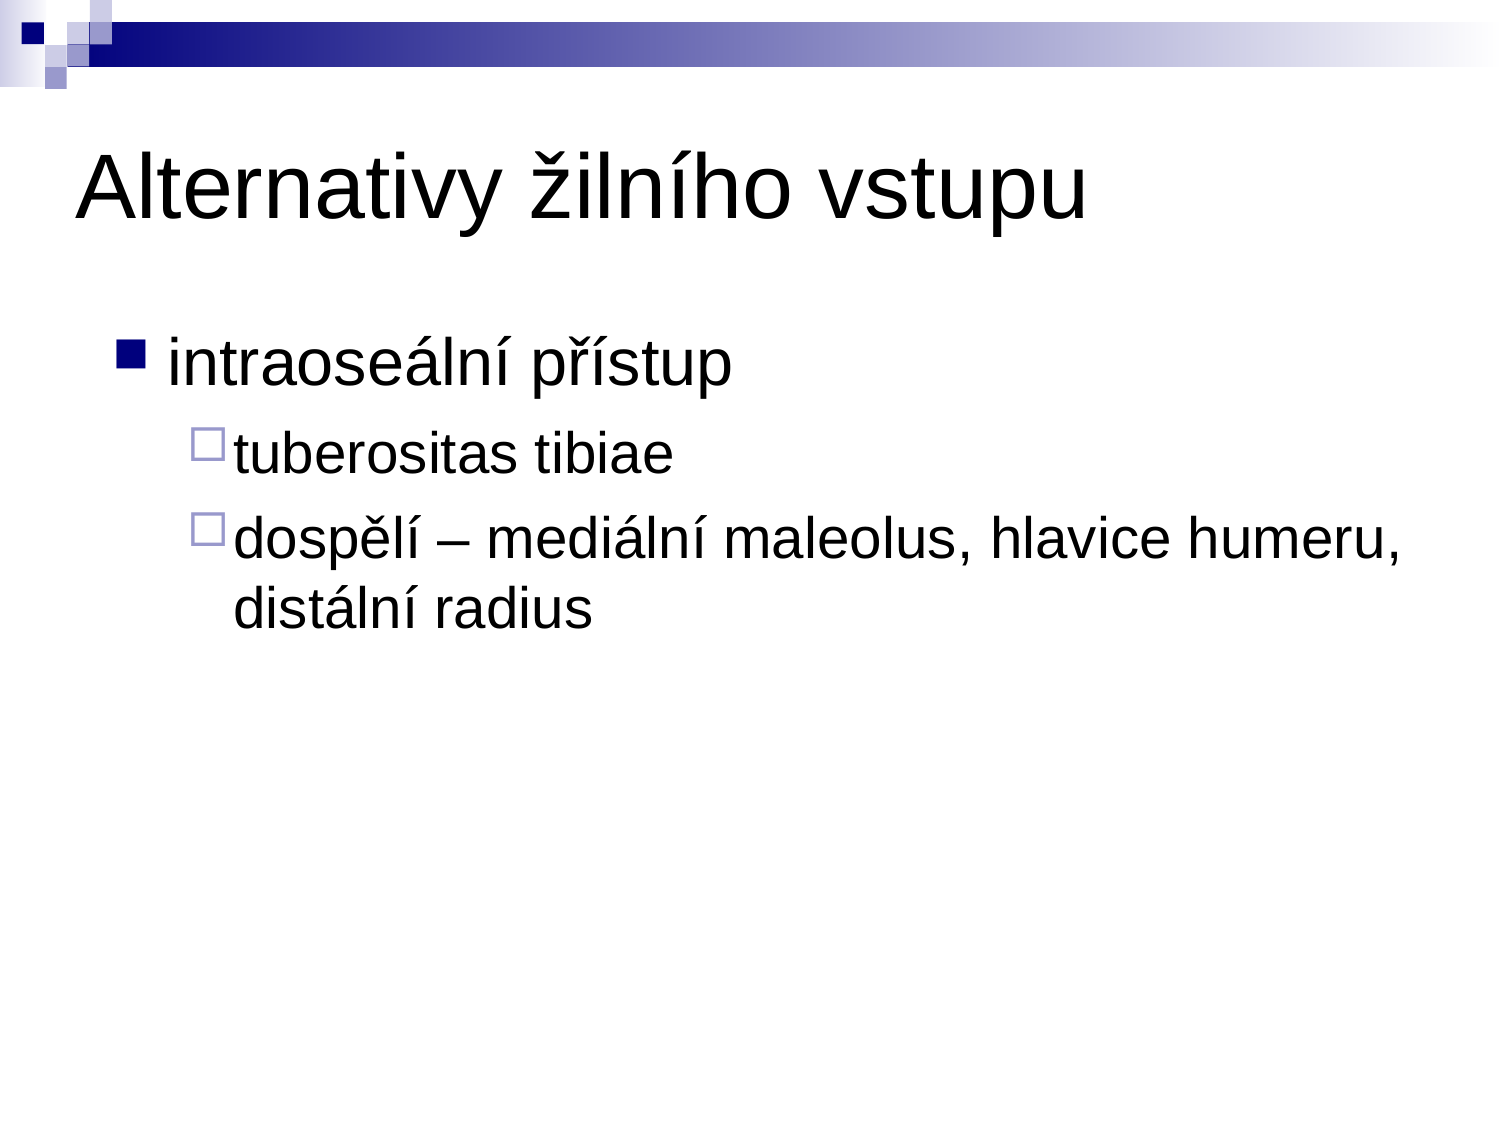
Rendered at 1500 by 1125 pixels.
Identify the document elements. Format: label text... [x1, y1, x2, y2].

list intraoseální přístup tuberositas tibiae dospělí – mediální maleolus, hlavice humeru, distální radius [112, 324, 1463, 1047]
title Alternativy žilního vstupu [75, 75, 1426, 301]
